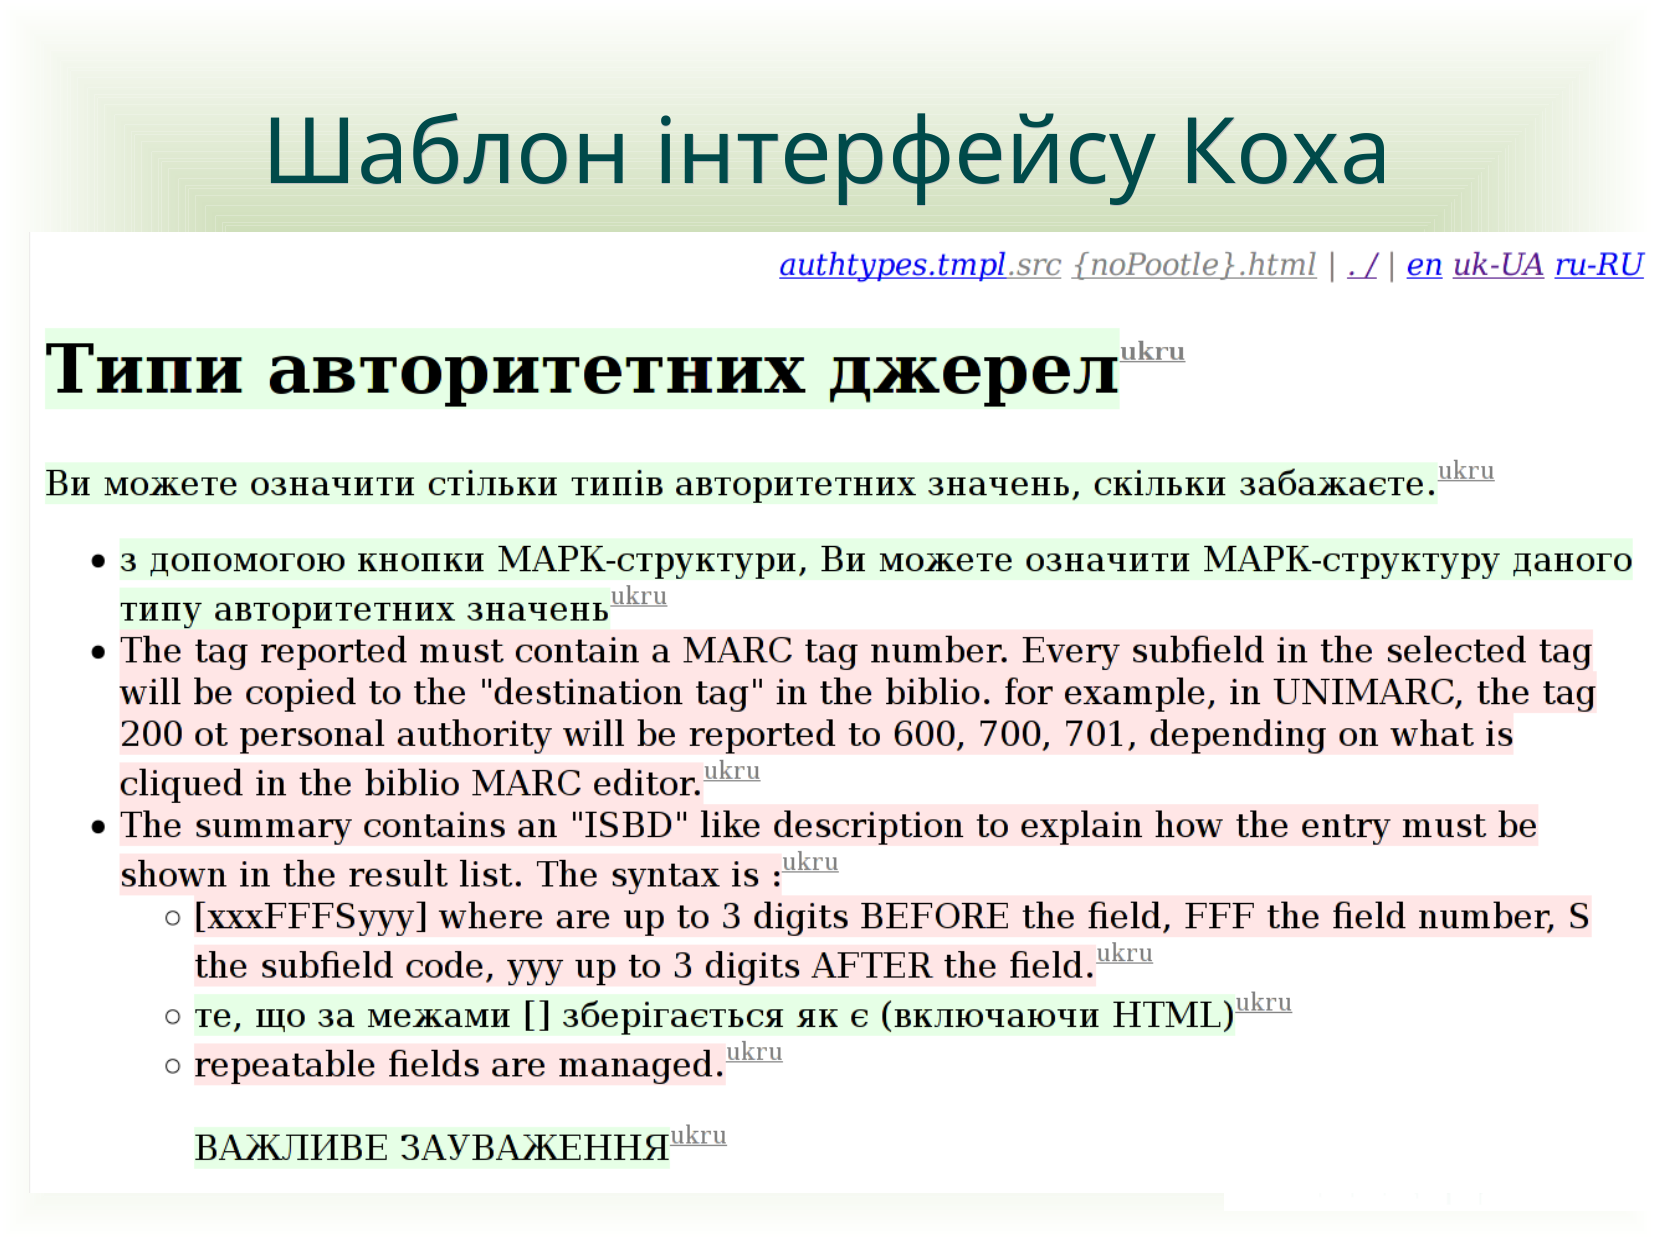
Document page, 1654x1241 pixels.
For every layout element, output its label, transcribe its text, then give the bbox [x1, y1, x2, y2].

picture [29, 232, 1654, 1211]
title Шаблон інтерфейсу Коха [121, 43, 1534, 232]
